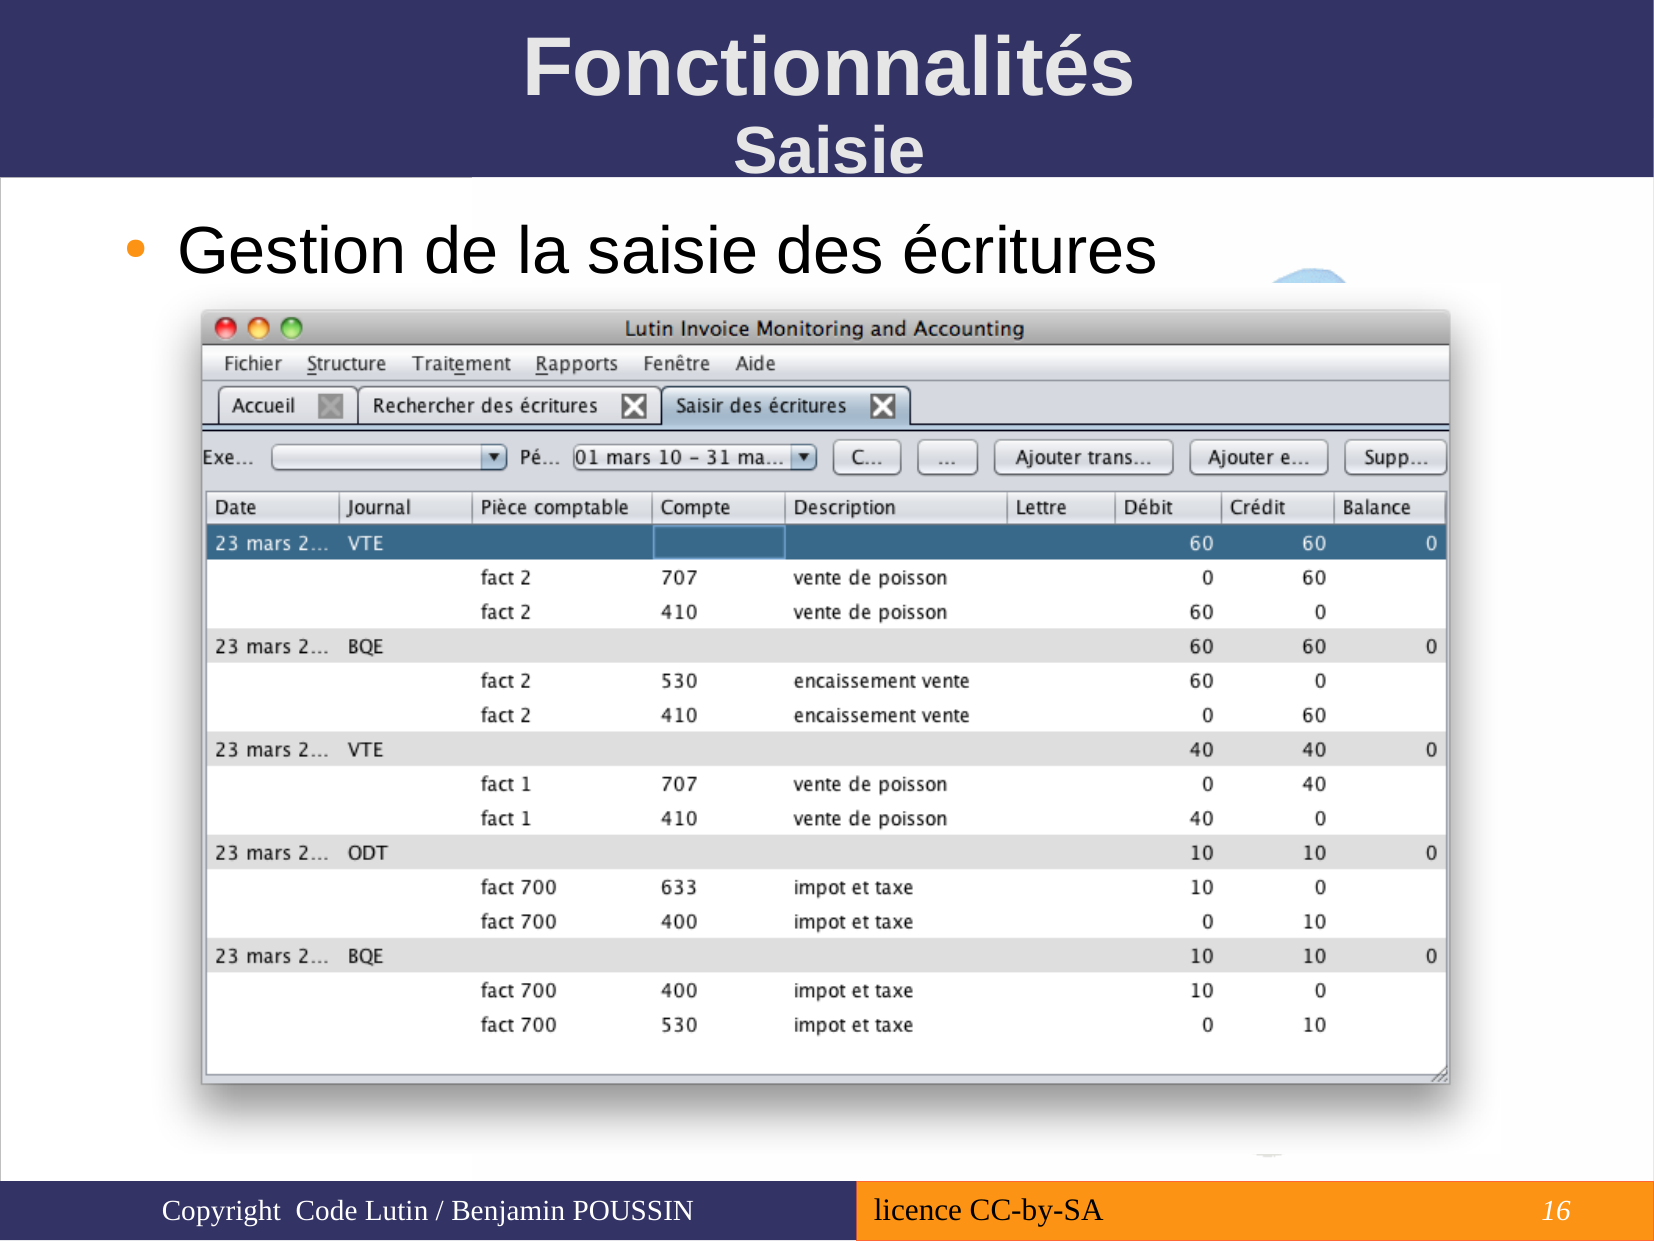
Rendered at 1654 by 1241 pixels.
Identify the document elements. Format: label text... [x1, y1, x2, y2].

list Gestion de la saisie des écritures [88, 212, 1595, 367]
picture [151, 178, 1654, 1181]
title Fonctionnalités Saisie [123, 0, 1536, 208]
